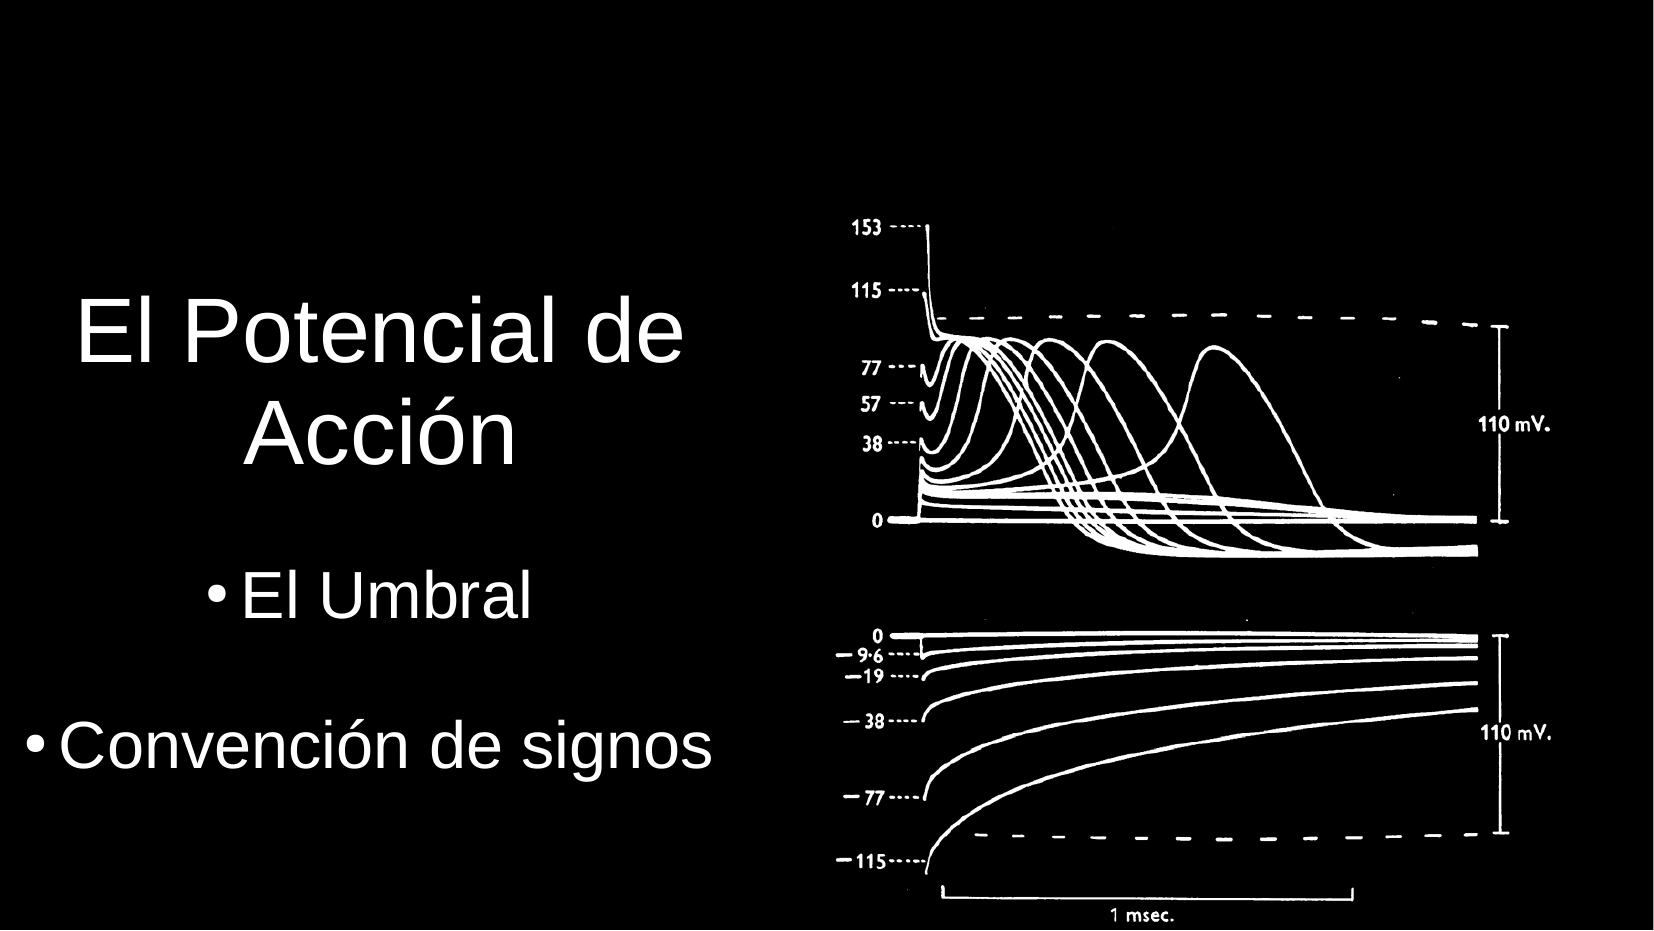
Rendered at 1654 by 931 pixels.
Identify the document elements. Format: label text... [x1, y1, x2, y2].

picture [826, 206, 1561, 929]
title El Potencial de Acción [0, 279, 826, 485]
text_box El Umbral Convención de signos [0, 550, 739, 865]
